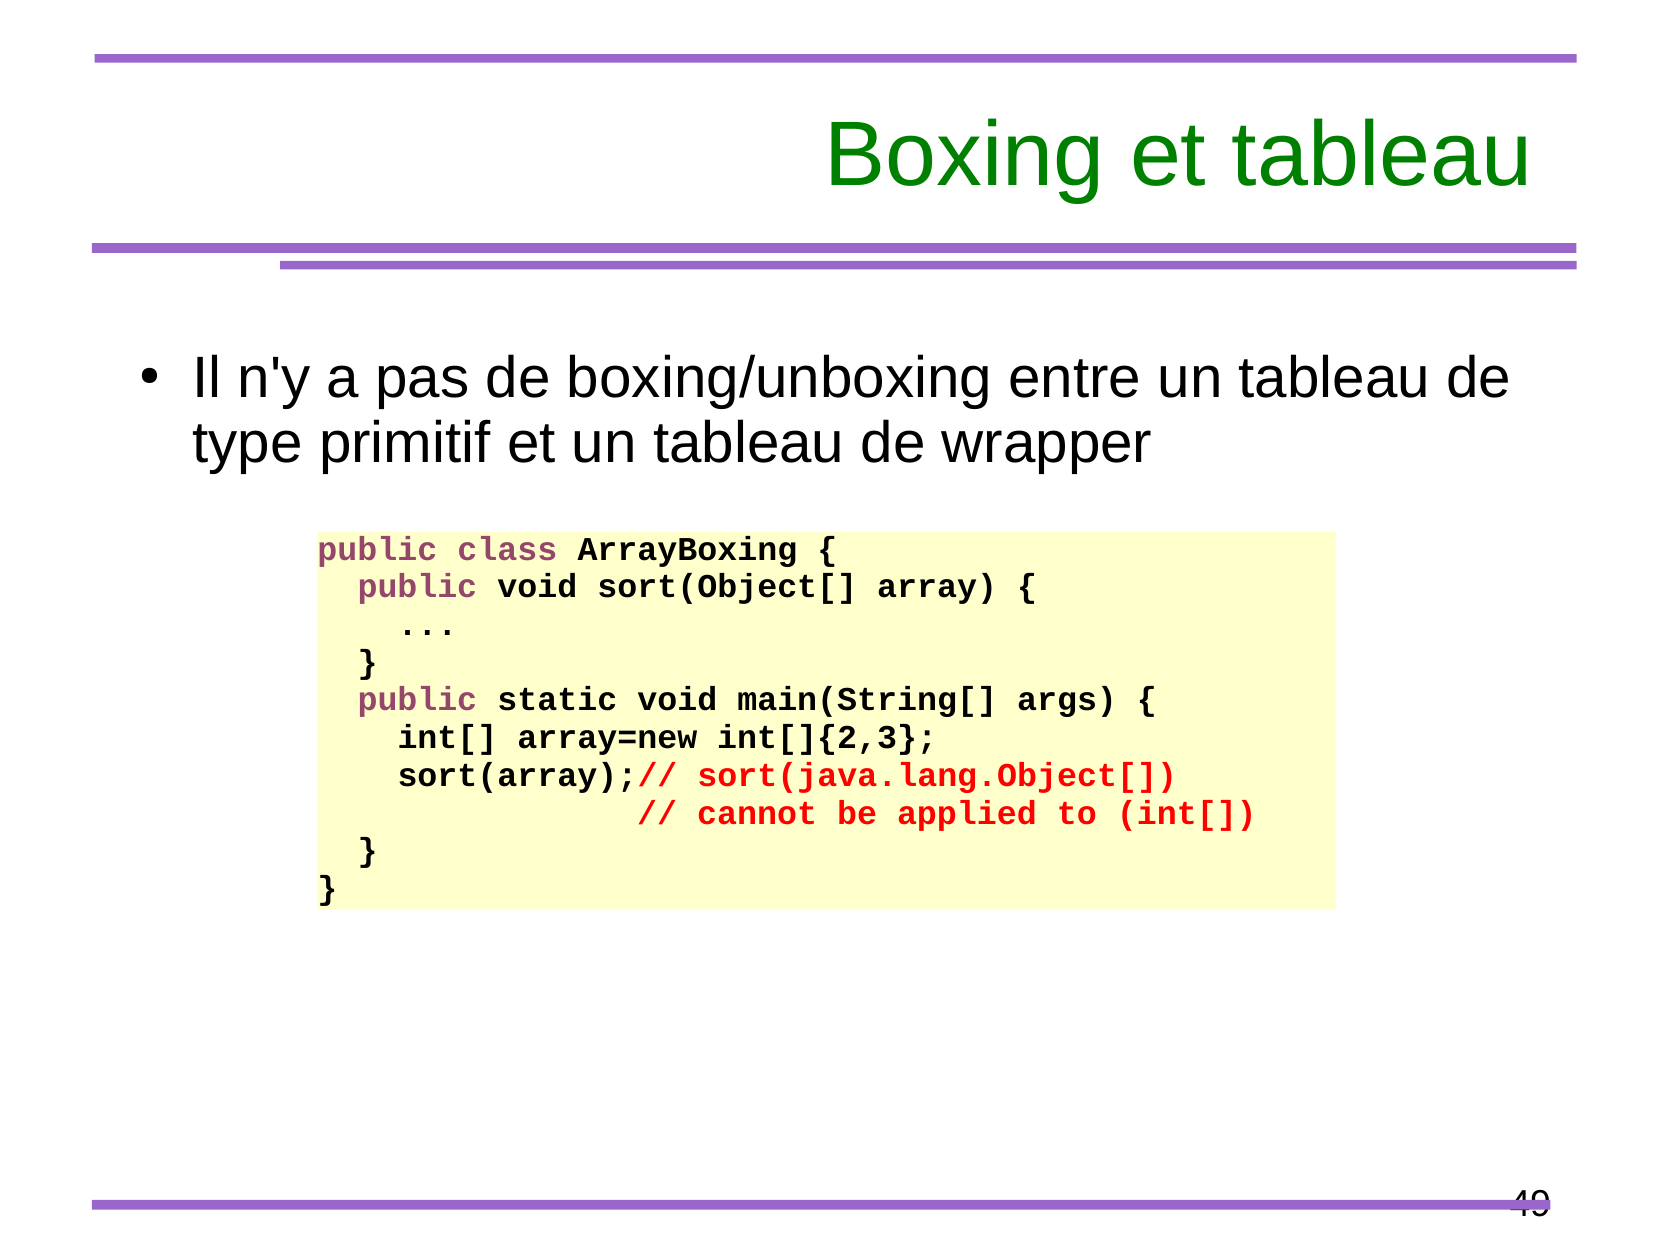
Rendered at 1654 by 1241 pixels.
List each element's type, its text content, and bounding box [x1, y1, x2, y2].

list Il n'y a pas de boxing/unboxing entre un tableau de type primitif et un tableau de wrapper [121, 344, 1534, 1127]
text_box public class ArrayBoxing { public void sort(Object[] array) { ... } public static void main(String[] args) { int[] array=new int[]{2,3}; sort(array);// sort(java.lang.Object[]) // cannot be applied to (int[]) } } [317, 532, 1337, 910]
title Boxing et tableau [121, 49, 1534, 257]
